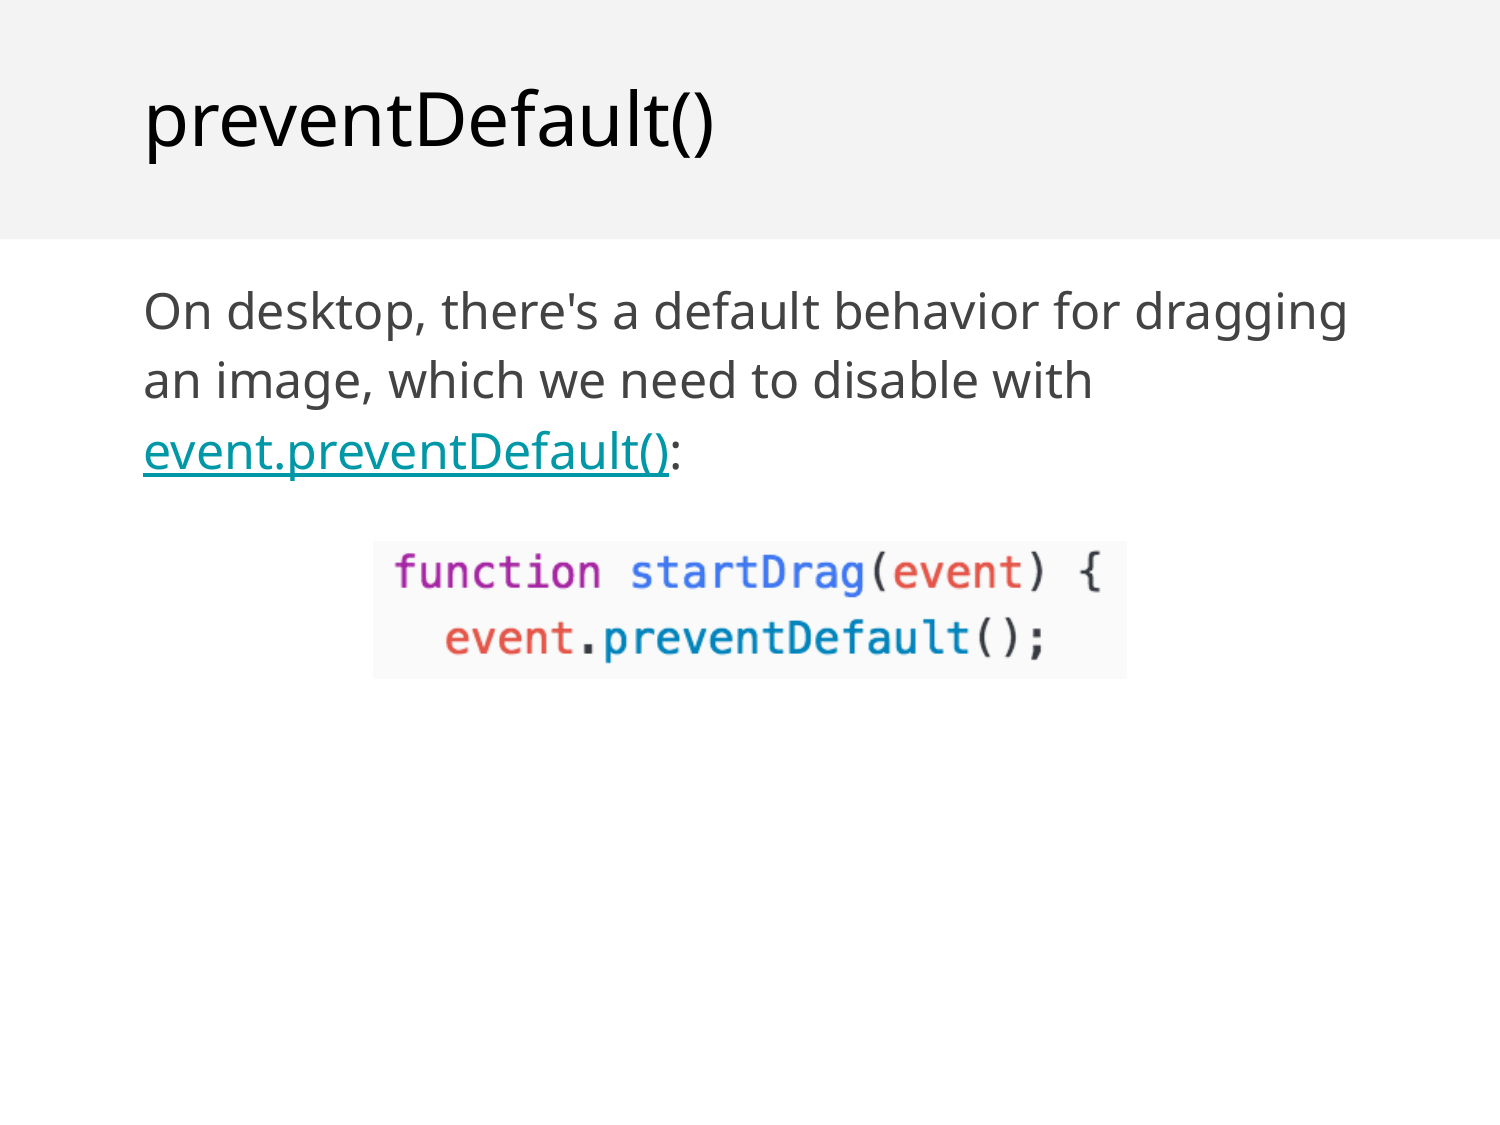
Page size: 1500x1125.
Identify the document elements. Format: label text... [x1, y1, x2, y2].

picture [373, 541, 1127, 679]
list On desktop, there's a default behavior for dragging an image, which we need to disable with event.preventDefault(): [128, 255, 1372, 1004]
title preventDefault() [128, 56, 1372, 183]
